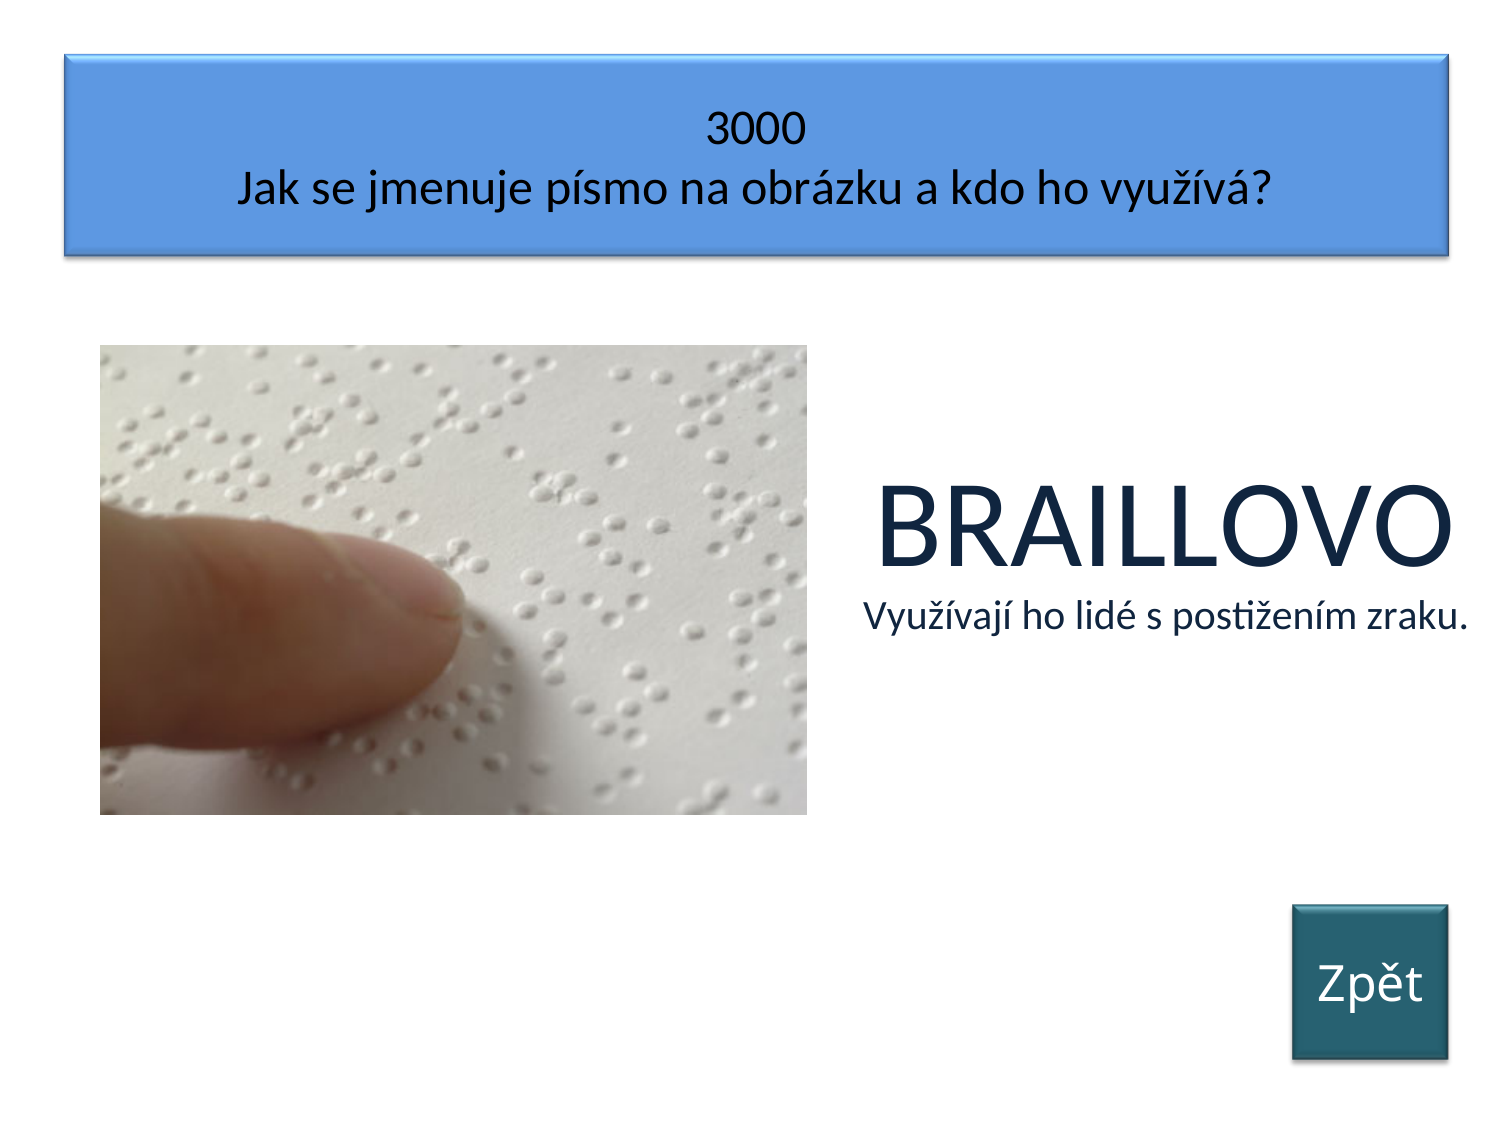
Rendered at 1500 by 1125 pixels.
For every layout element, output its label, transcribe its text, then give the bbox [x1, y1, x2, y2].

text_box Zpět [1293, 904, 1447, 1059]
picture [100, 345, 807, 815]
text_box 3000 Jak se jmenuje písmo na obrázku a kdo ho využívá? [64, 54, 1447, 256]
text_box Využívají ho lidé s postižením zraku. [832, 580, 1500, 646]
picture [55, 49, 1457, 268]
text_box BRAILLOVO [831, 433, 1499, 600]
picture [1273, 899, 1466, 1072]
